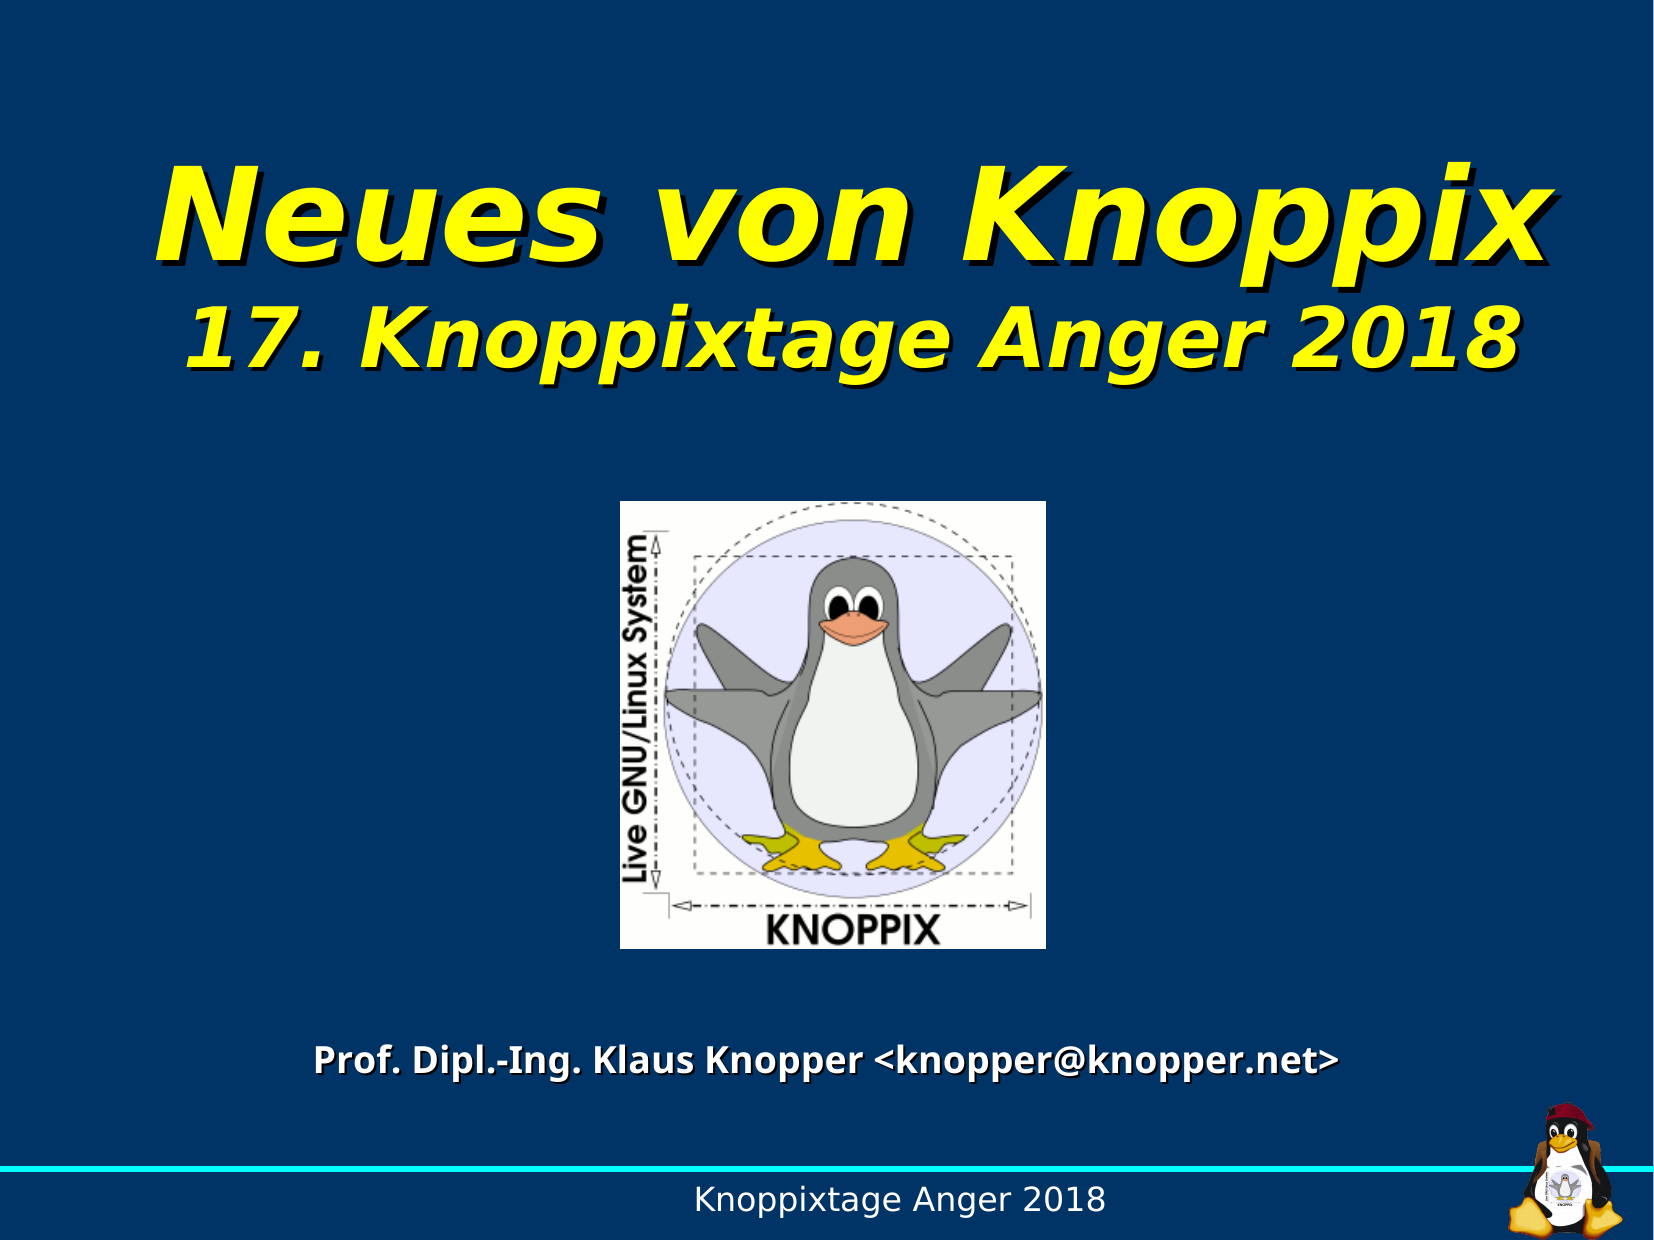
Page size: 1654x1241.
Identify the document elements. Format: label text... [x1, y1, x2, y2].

title Neues von Knoppix 17. Knoppixtage Anger 2018 [147, 139, 1561, 388]
picture [620, 501, 1046, 949]
picture [1505, 1100, 1625, 1241]
text_box Prof. Dipl.-Ing. Klaus Knopper <knopper@knopper.net> [265, 1033, 1388, 1121]
